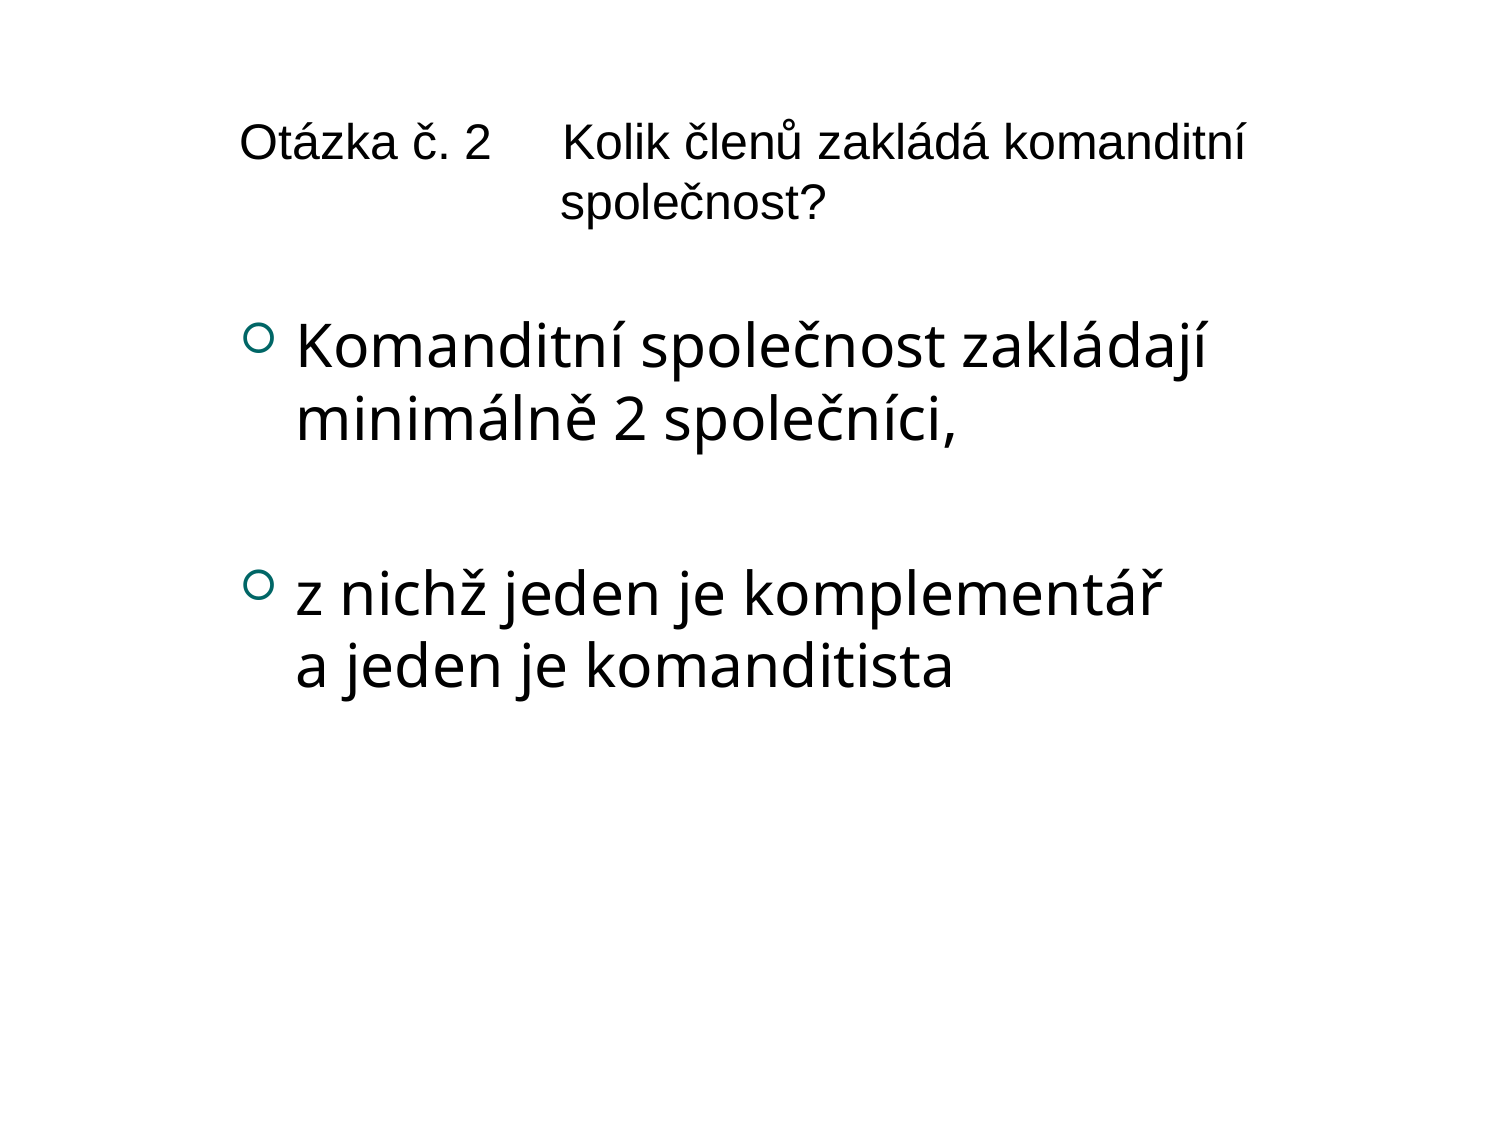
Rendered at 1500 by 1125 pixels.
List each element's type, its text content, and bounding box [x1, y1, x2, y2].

list Komanditní společnost zakládají minimálně 2 společníci, z nichž jeden je komplementář a jeden je komanditista [224, 299, 1425, 975]
title Otázka č. 2 Kolik členů zakládá komanditní společnost? [224, 49, 1425, 237]
